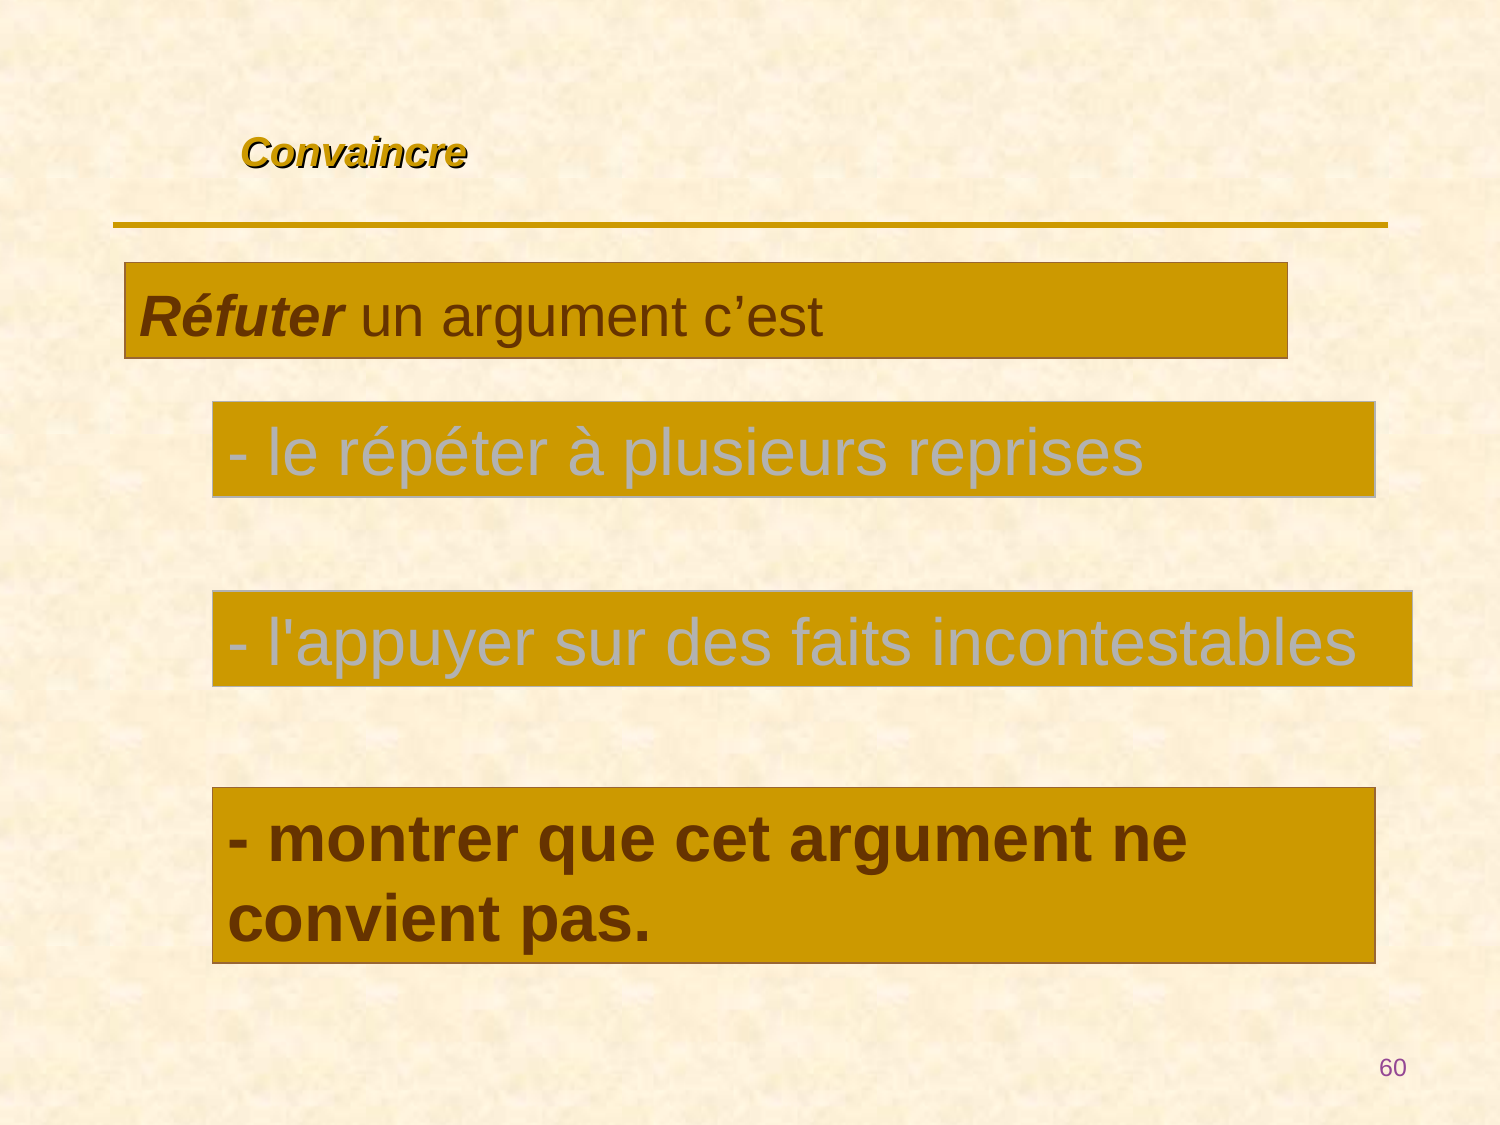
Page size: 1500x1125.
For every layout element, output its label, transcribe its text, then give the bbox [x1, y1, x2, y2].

text_box - le répéter à plusieurs reprises [212, 401, 1375, 497]
picture [0, 0, 1500, 1125]
text_box - montrer que cet argument ne convient pas. [212, 787, 1375, 963]
text_box - l'appuyer sur des faits incontestables [212, 590, 1413, 687]
text_box Réfuter un argument c’est [124, 262, 1288, 358]
text_box Convaincre [225, 116, 483, 183]
